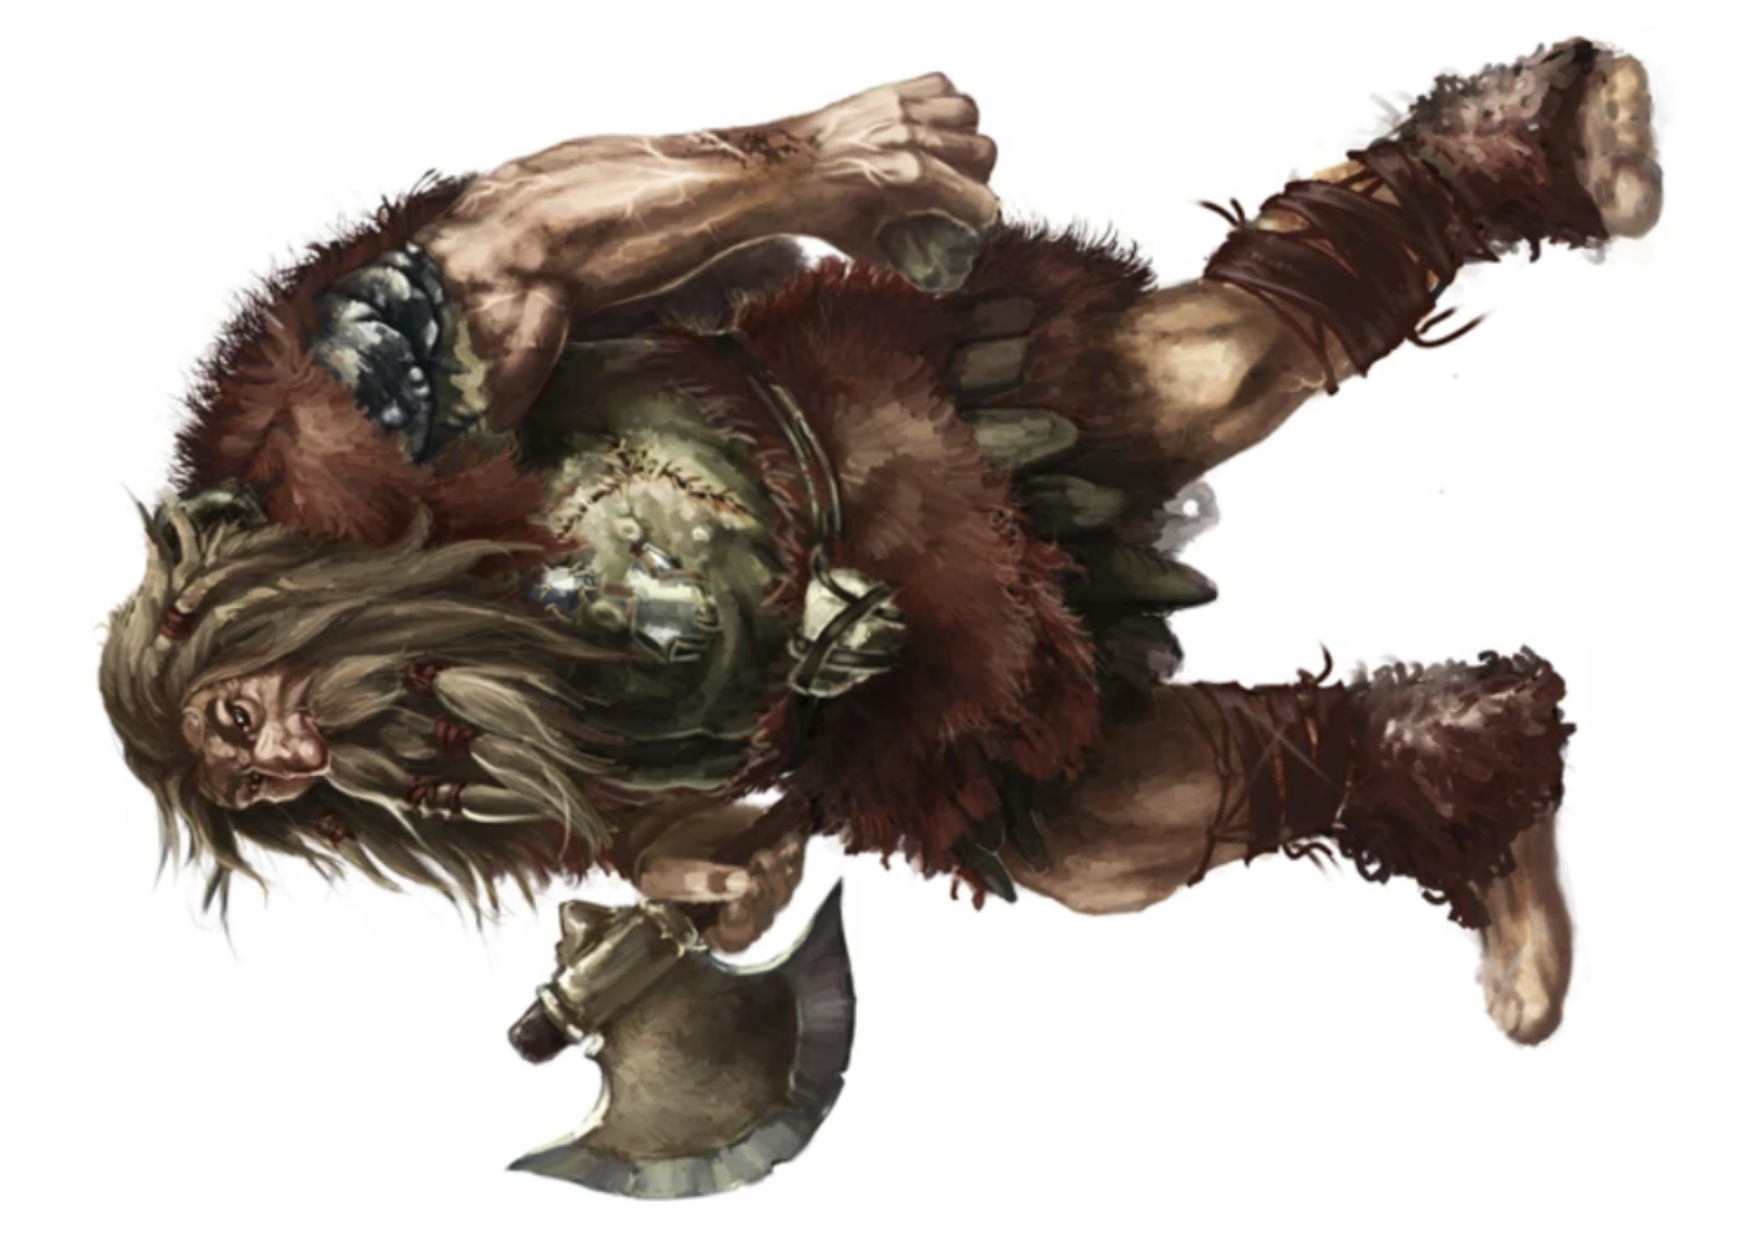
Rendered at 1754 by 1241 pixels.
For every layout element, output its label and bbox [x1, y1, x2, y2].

picture [79, 26, 1675, 1214]
